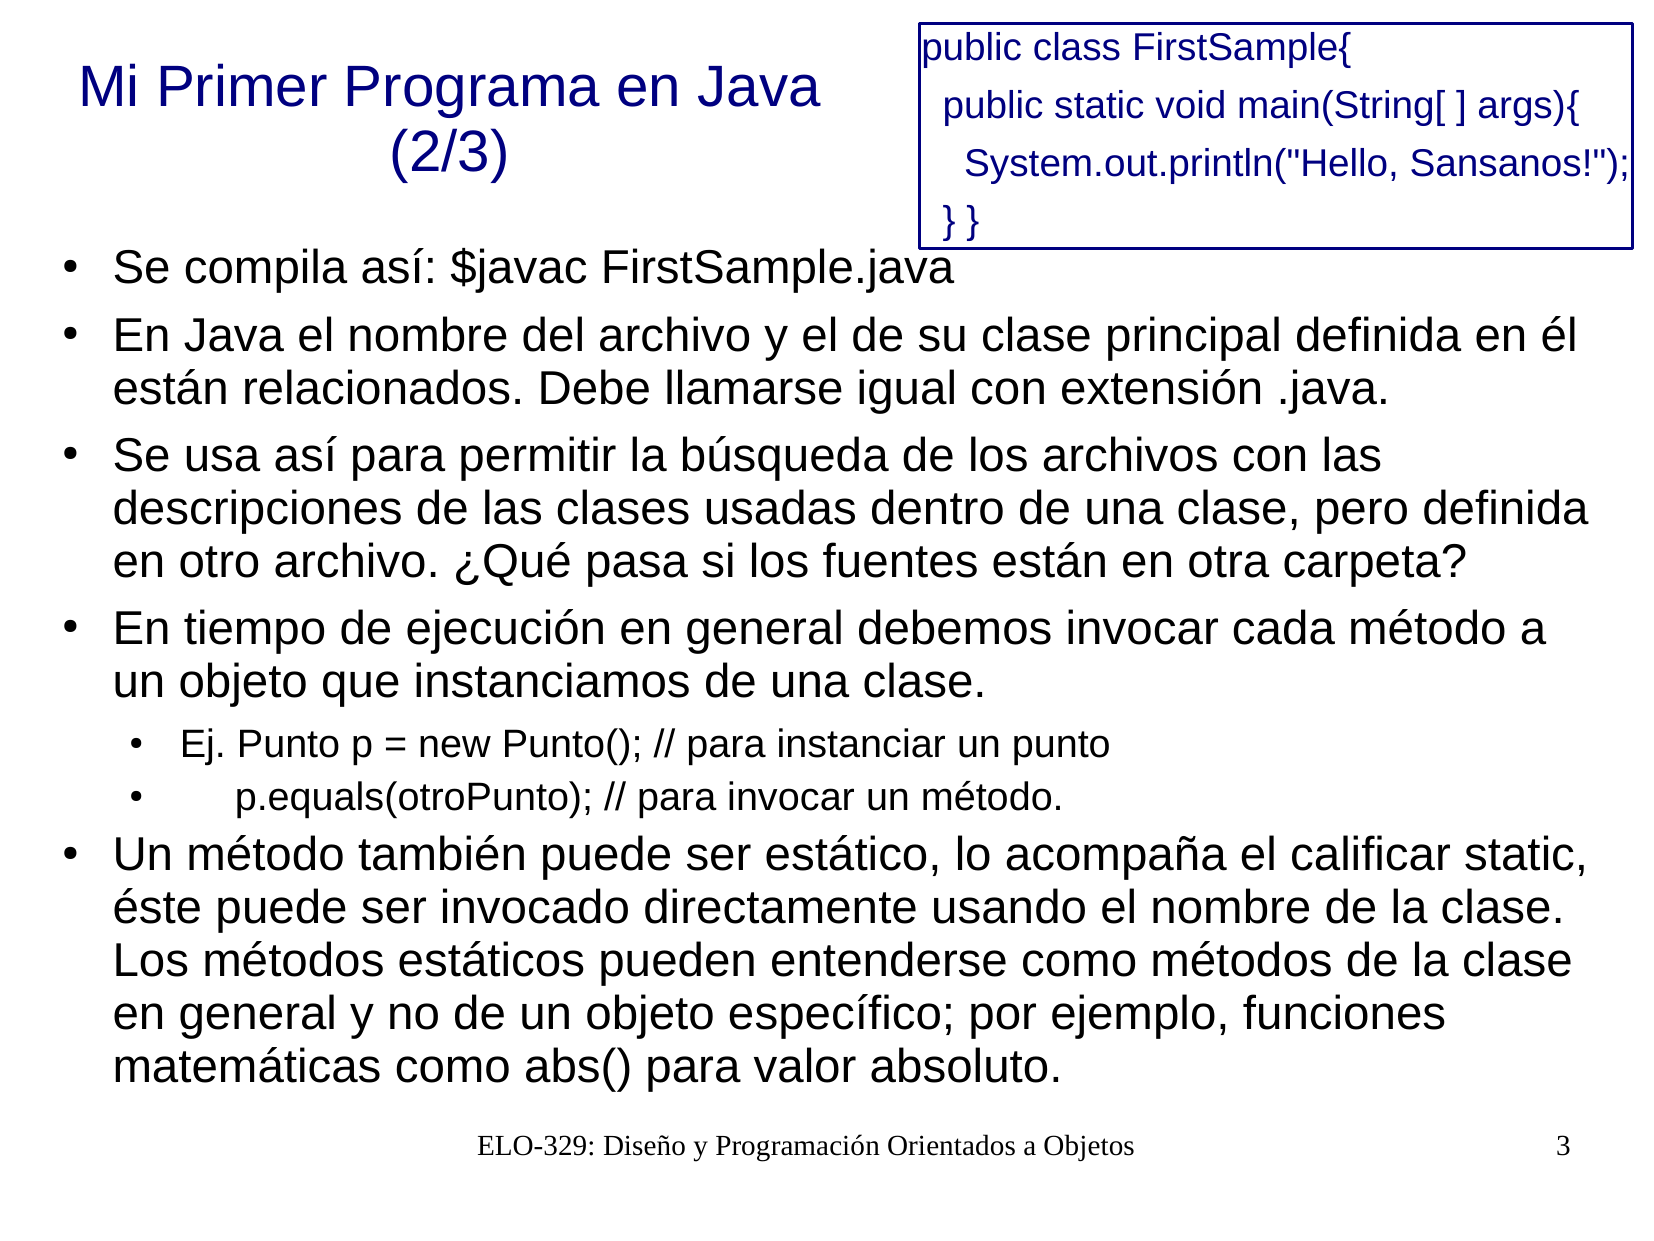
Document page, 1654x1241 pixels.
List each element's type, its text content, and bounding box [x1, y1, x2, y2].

title Mi Primer Programa en Java (2/3) [37, 45, 863, 192]
list Se compila así: $javac FirstSample.java En Java el nombre del archivo y el de su clase principal definida en él están relacionados. Debe llamarse igual con extensión .java. Se usa así para permitir la búsqueda de los archivos con las descripciones de las clases usadas dentro de una clase, pero definida en otro archivo. ¿Qué pasa si los fuentes están en otra carpeta? En tiempo de ejecución en general debemos invocar cada método a un objeto que instanciamos de una clase. Ej. Punto p = new Punto(); // para instanciar un punto p.equals(otroPunto); // para invocar un método. Un método también puede ser estático, lo acompaña el calificar static, éste puede ser invocado directamente usando el nombre de la clase. Los métodos estáticos pueden entenderse como métodos de la clase en general y no de un objeto específico; por ejemplo, funciones matemáticas como abs() para valor absoluto. [45, 240, 1613, 1141]
list public class FirstSample{ public static void main(String[ ] args)‏{ System.out.println("Hello, Sansanos!"); } } [919, 23, 1633, 249]
